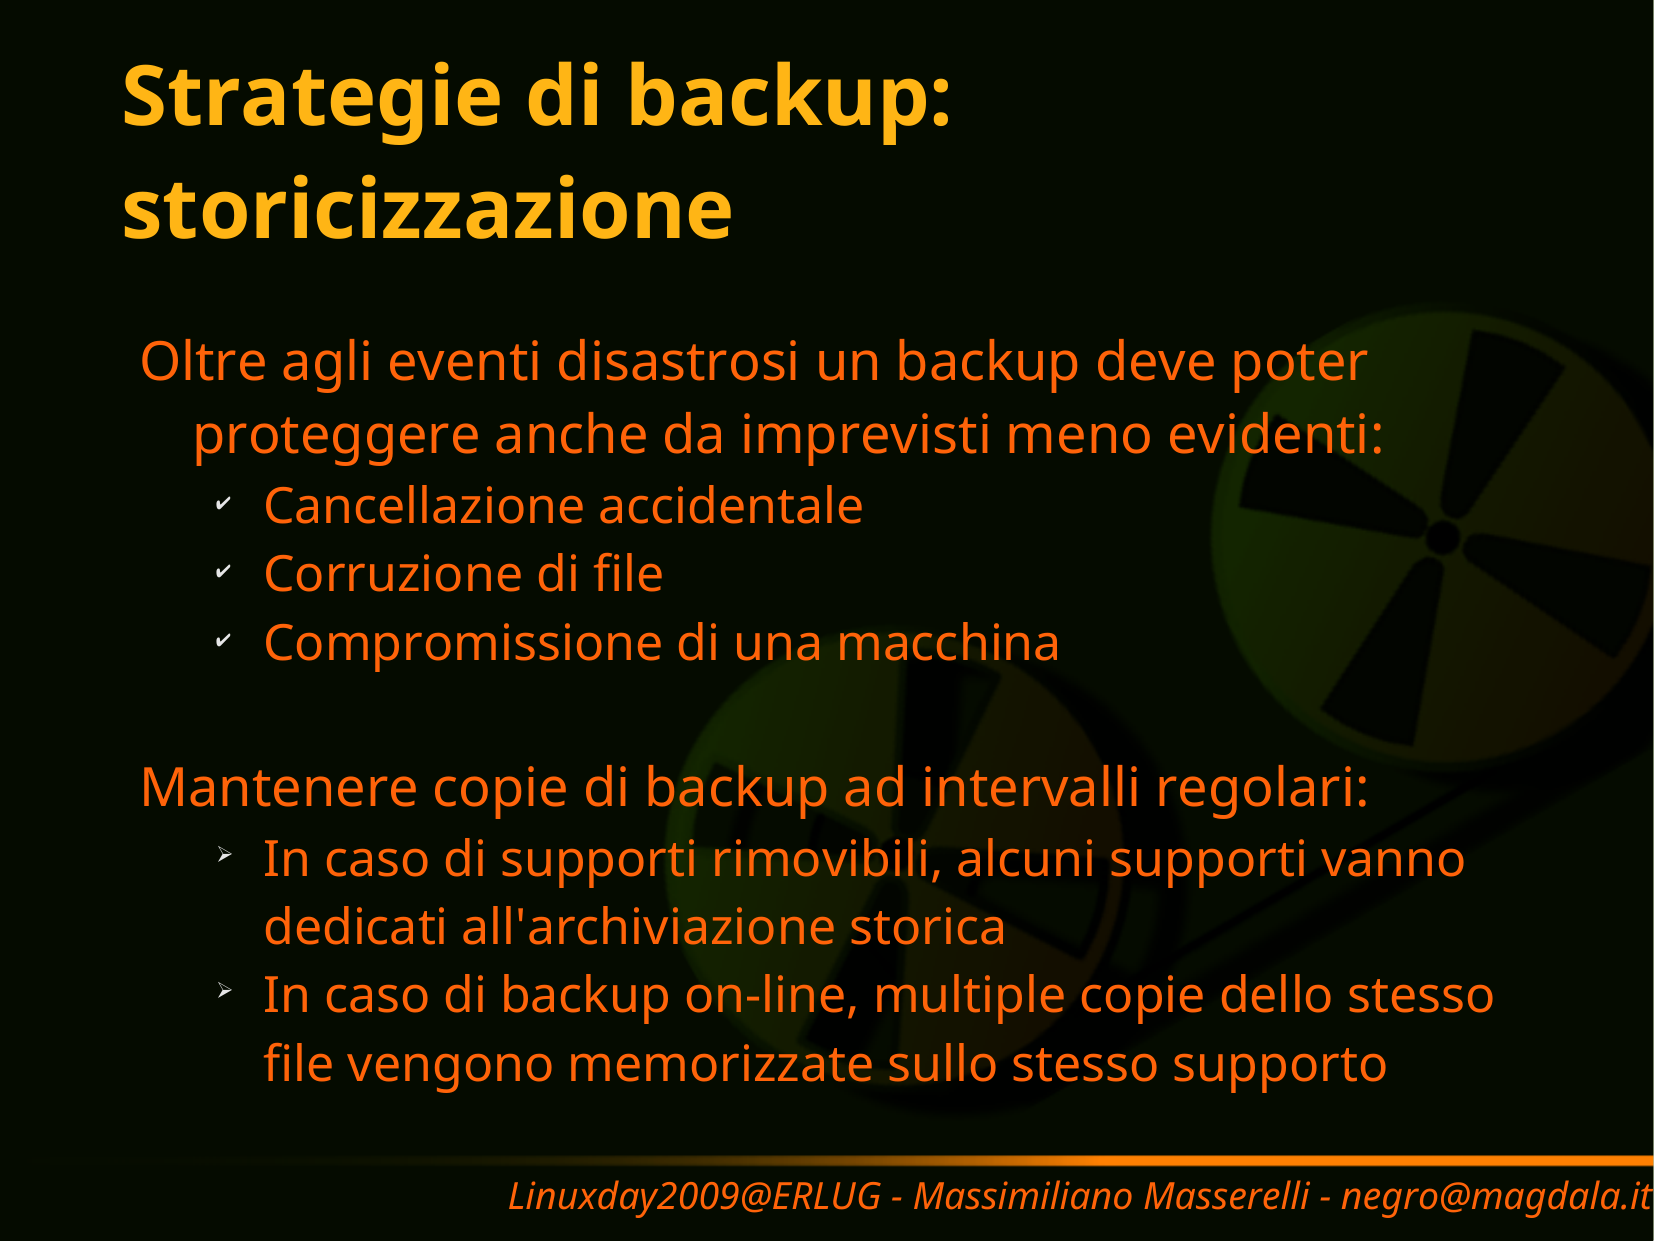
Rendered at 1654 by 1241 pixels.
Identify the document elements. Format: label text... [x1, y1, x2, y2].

list Oltre agli eventi disastrosi un backup deve poter proteggere anche da imprevisti meno evidenti: Cancellazione accidentale Corruzione di file Compromissione di una macchina Mantenere copie di backup ad intervalli regolari: In caso di supporti rimovibili, alcuni supporti vanno dedicati all'archiviazione storica In caso di backup on-line, multiple copie dello stesso file vengono memorizzate sullo stesso supporto [121, 322, 1561, 1118]
title Strategie di backup: storicizzazione [121, 46, 1534, 254]
